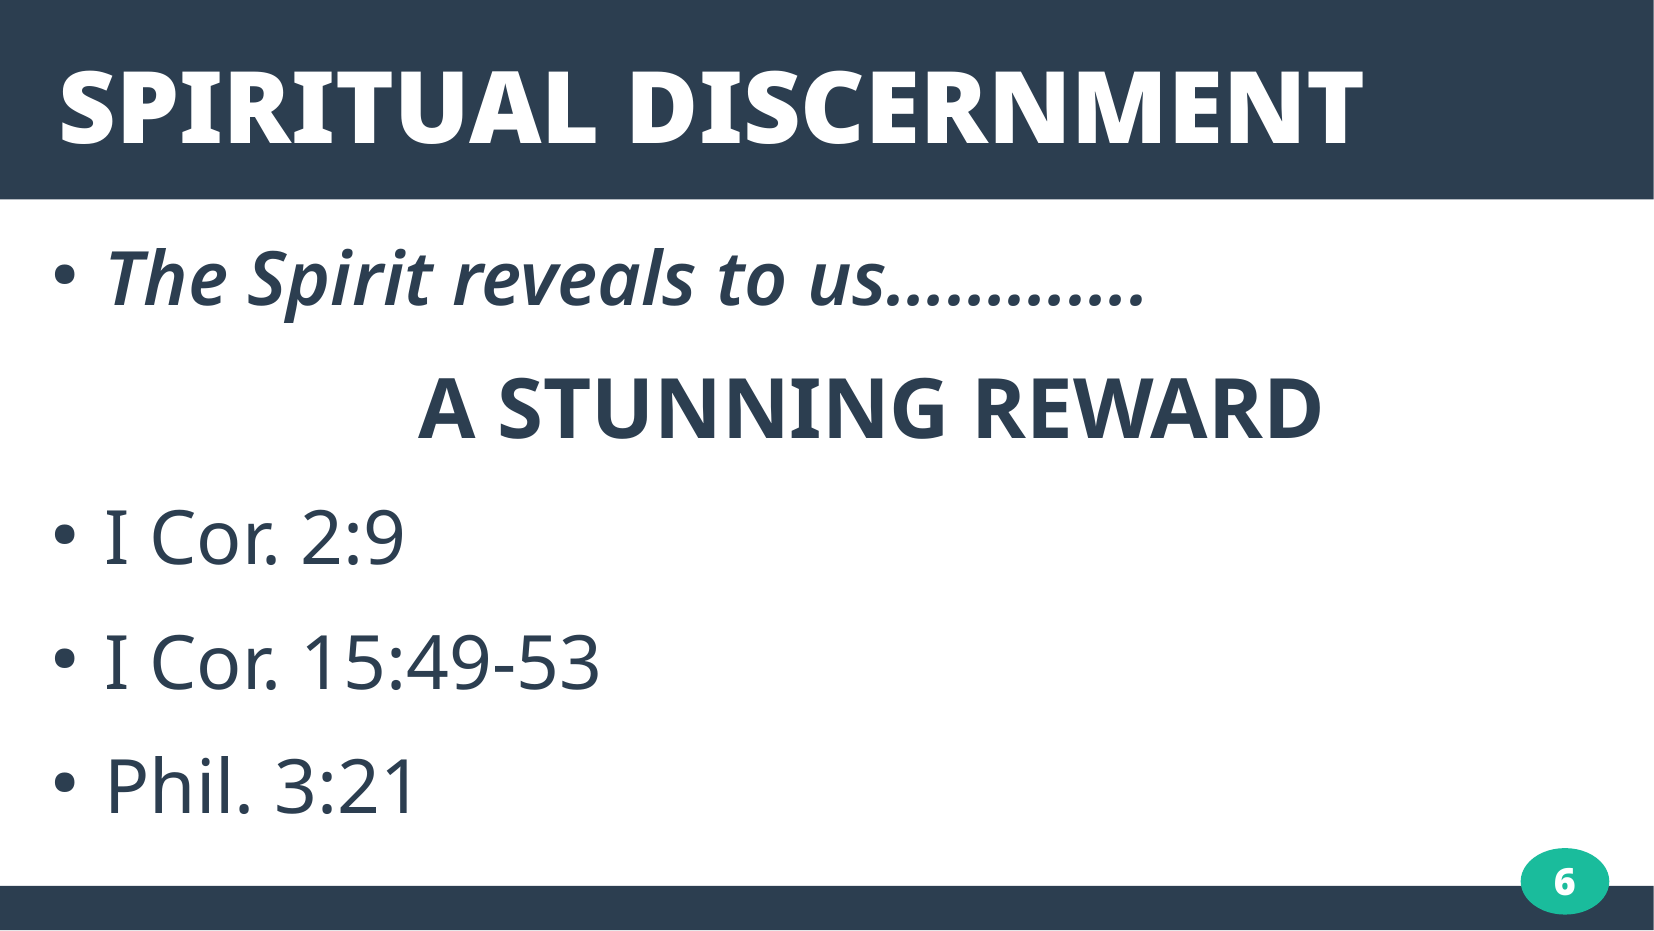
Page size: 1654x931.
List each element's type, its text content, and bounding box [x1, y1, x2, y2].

list The Spirit reveals to us…………. A STUNNING REWARD I Cor. 2:9 I Cor. 15:49-53 Phil. 3:21 [33, 225, 1639, 886]
title SPIRITUAL DISCERNMENT [59, 37, 1595, 155]
